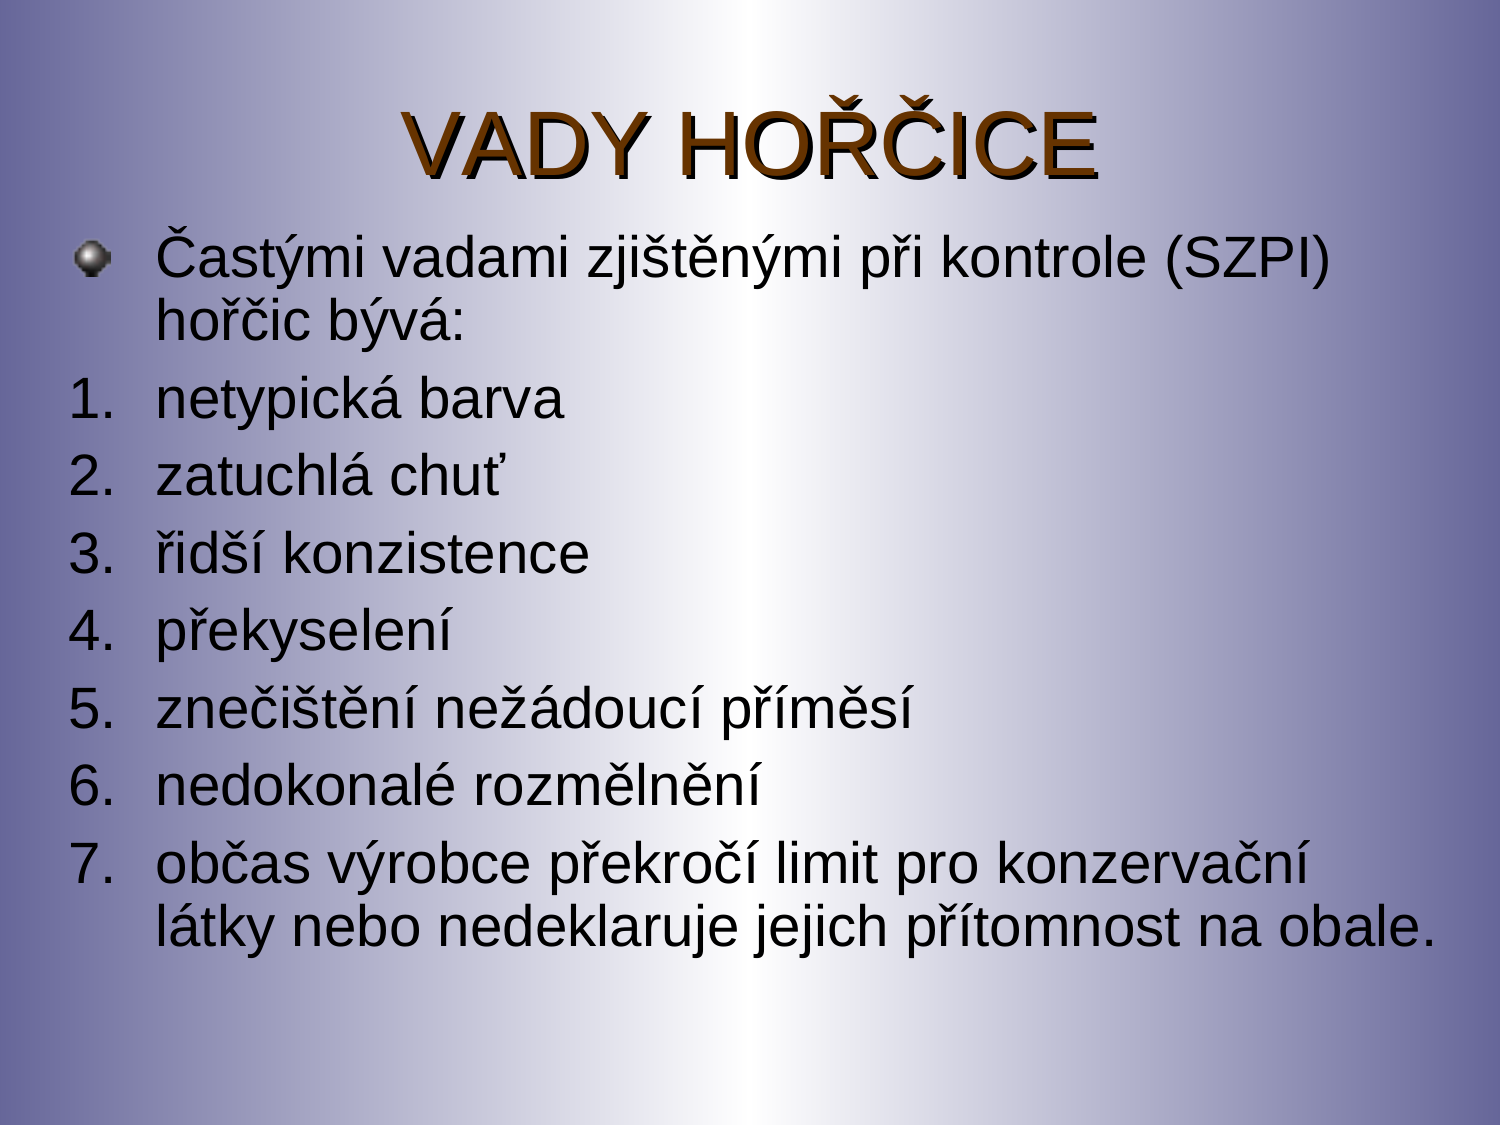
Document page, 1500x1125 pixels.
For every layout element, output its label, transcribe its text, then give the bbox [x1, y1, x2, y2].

title VADY HOŘČICE [75, 45, 1426, 220]
list Častými vadami zjištěnými při kontrole (SZPI) hořčic bývá: netypická barva zatuchlá chuť řidší konzistence překyselení znečištění nežádoucí příměsí nedokonalé rozmělnění občas výrobce překročí limit pro konzervační látky nebo nedeklaruje jejich přítomnost na obale. [53, 220, 1459, 1125]
